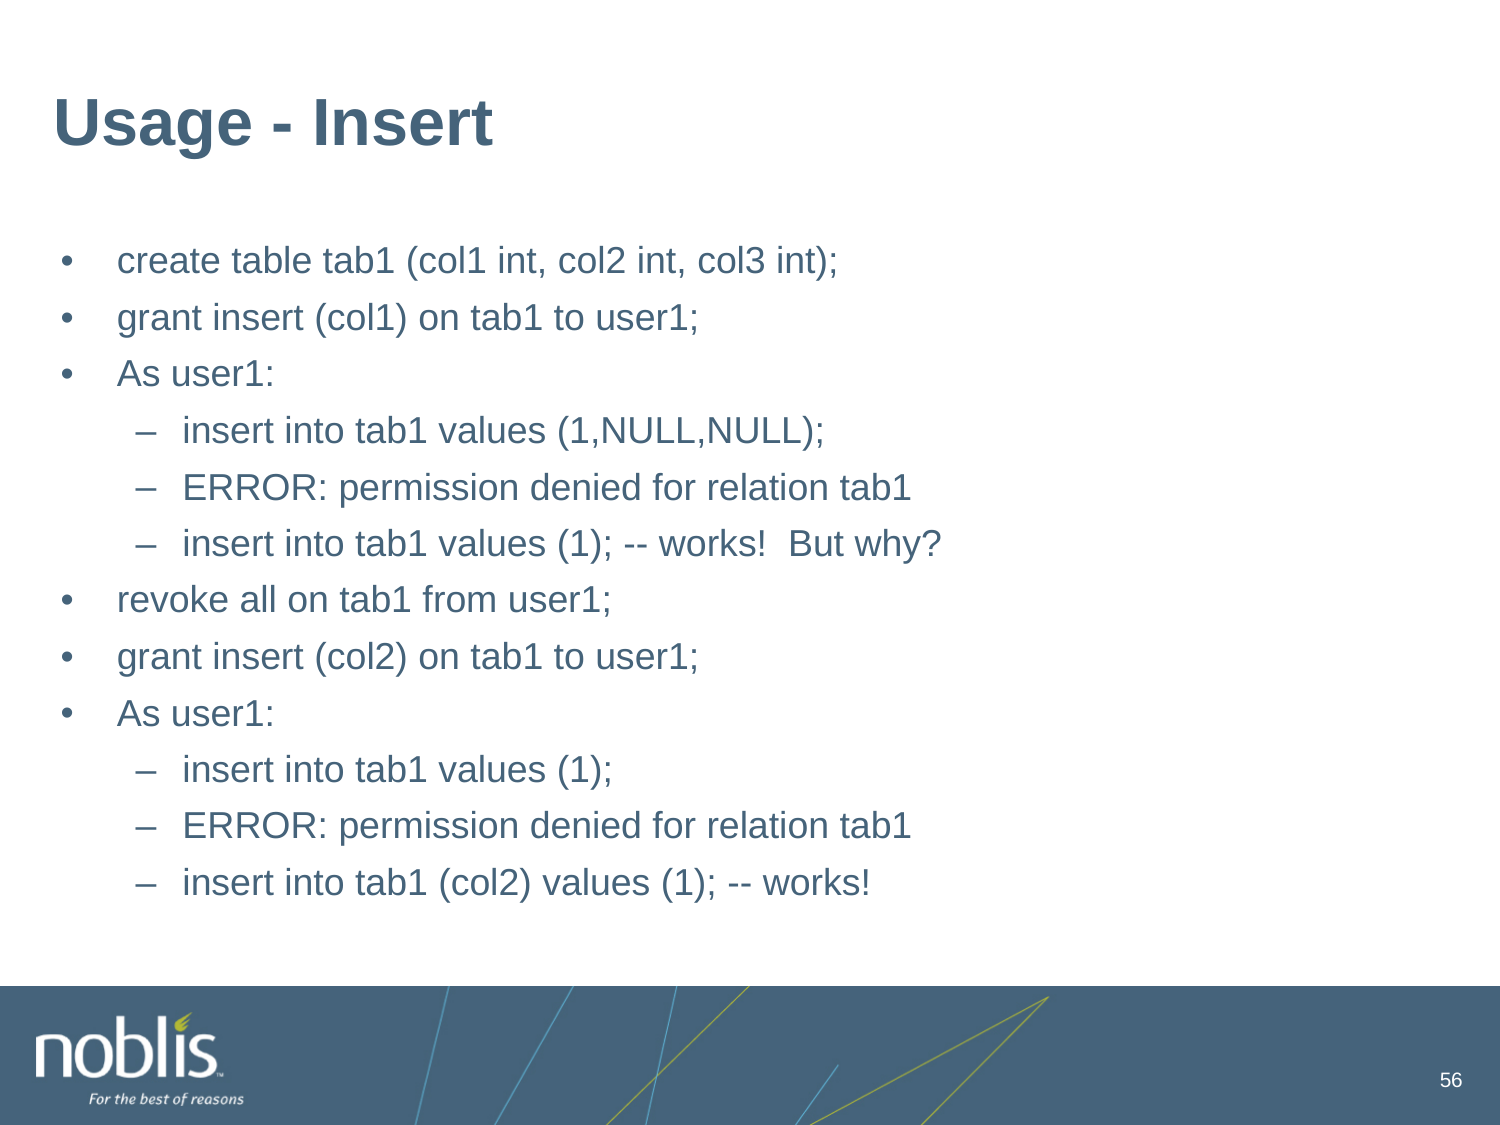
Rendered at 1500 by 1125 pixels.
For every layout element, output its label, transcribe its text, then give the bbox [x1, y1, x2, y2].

list create table tab1 (col1 int, col2 int, col3 int); grant insert (col1) on tab1 to user1; As user1: insert into tab1 values (1,NULL,NULL); ERROR: permission denied for relation tab1 insert into tab1 values (1); -- works! But why? revoke all on tab1 from user1; grant insert (col2) on tab1 to user1; As user1: insert into tab1 values (1); ERROR: permission denied for relation tab1 insert into tab1 (col2) values (1); -- works! [60, 239, 1437, 944]
title Usage - Insert [53, 38, 1438, 211]
picture [0, 986, 1500, 1125]
